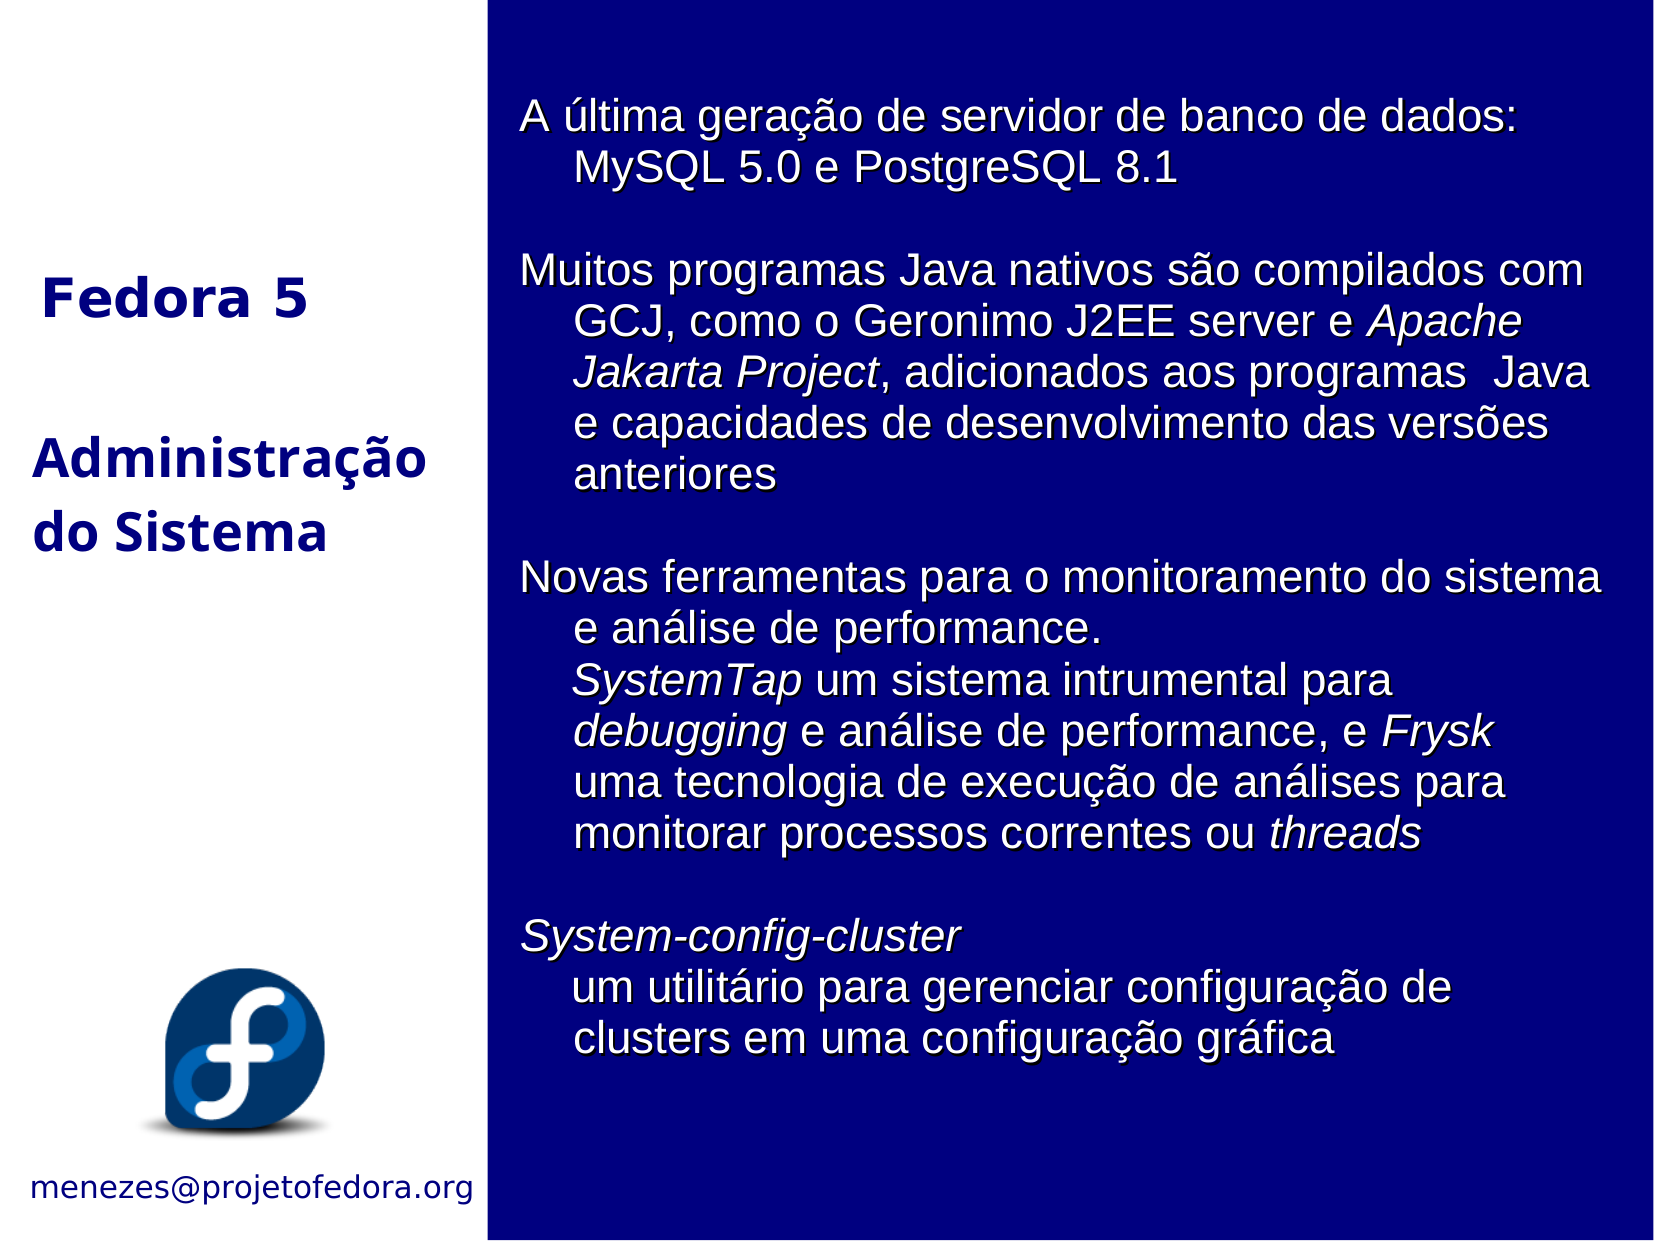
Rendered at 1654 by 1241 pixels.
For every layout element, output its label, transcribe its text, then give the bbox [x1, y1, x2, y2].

text_box A última geração de servidor de banco de dados: MySQL 5.0 e PostgreSQL 8.1 Muitos programas Java nativos são compilados com GCJ, como o Geronimo J2EE server e Apache Jakarta Project, adicionados aos programas Java e capacidades de desenvolvimento das versões anteriores Novas ferramentas para o monitoramento do sistema e análise de performance. SystemTap um sistema intrumental para debugging e análise de performance, e Frysk uma tecnologia de execução de análises para monitorar processos correntes ou threads System-config-cluster um utilitário para gerenciar configuração de clusters em uma configuração gráfica [487, 82, 1621, 1094]
text_box Fedora 5 [25, 259, 325, 338]
picture [132, 967, 339, 1141]
text_box Administração do Sistema [0, 412, 425, 561]
